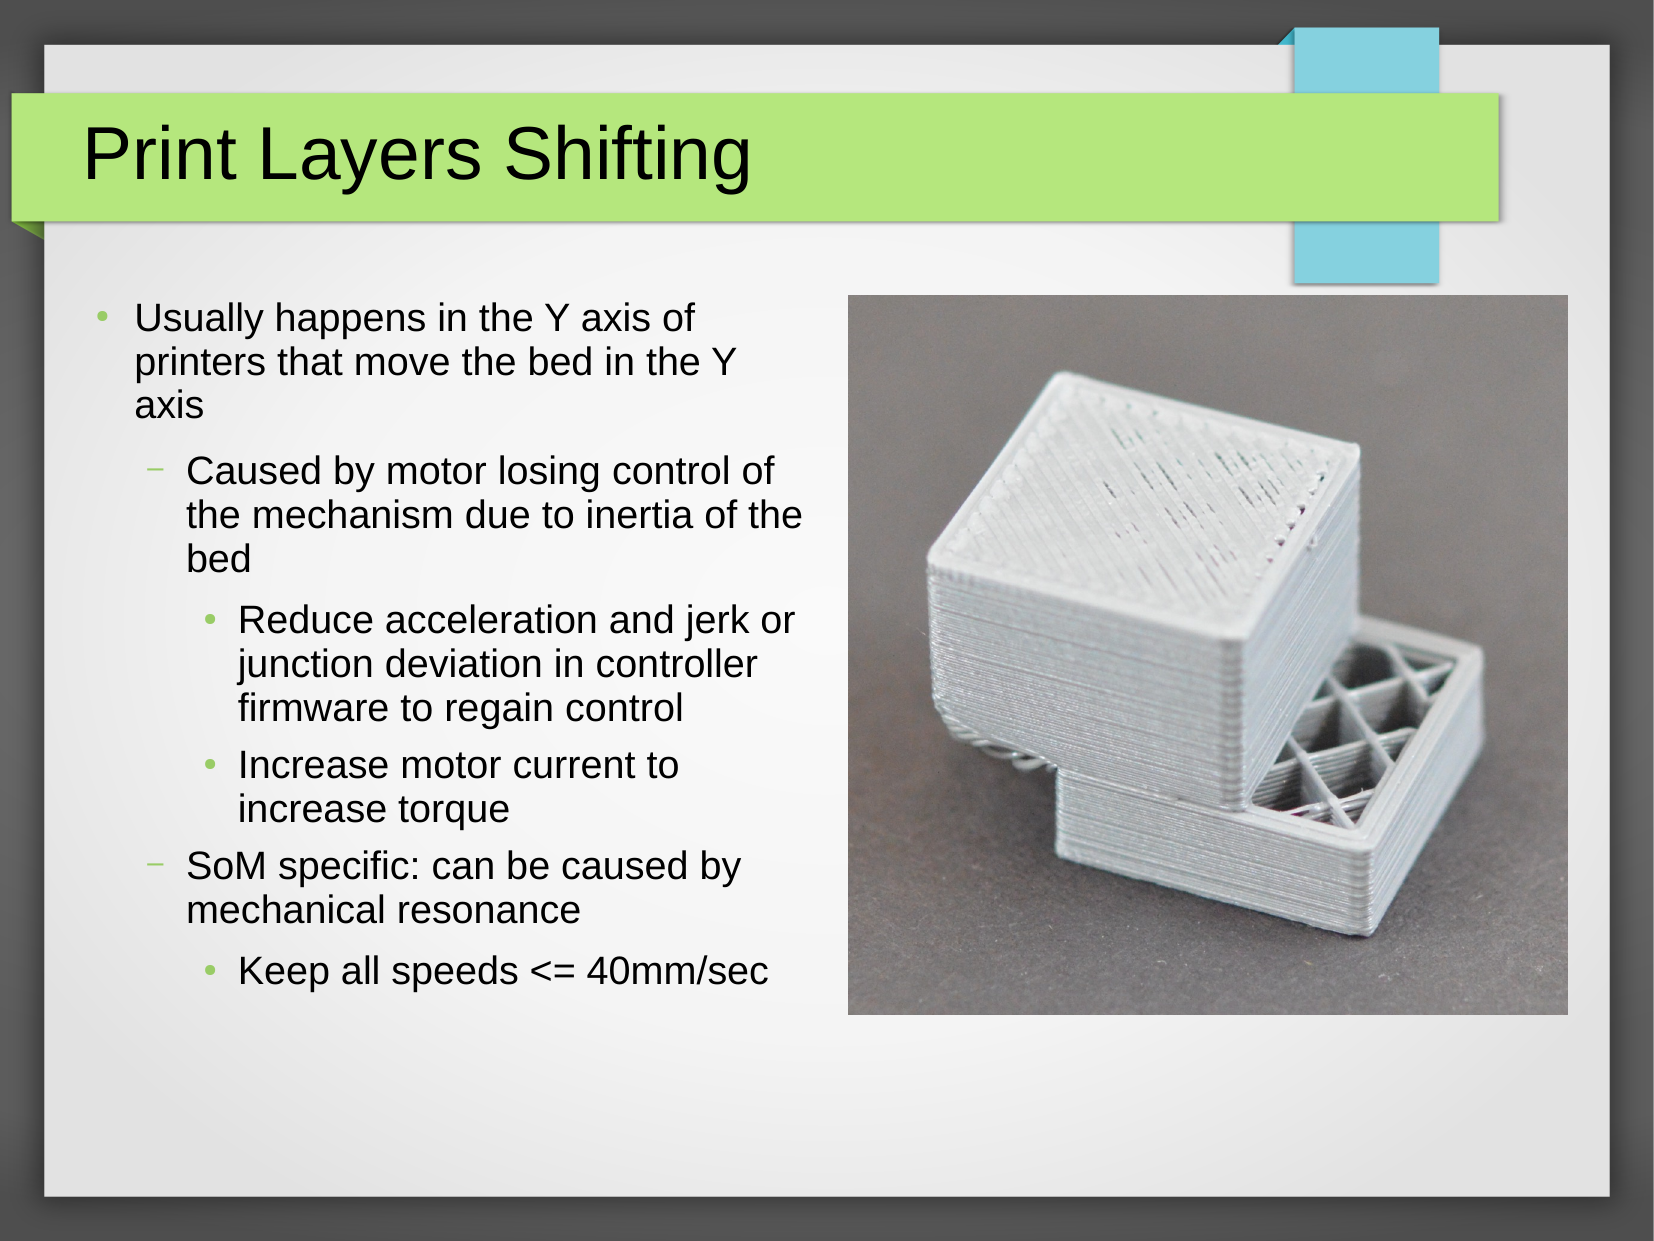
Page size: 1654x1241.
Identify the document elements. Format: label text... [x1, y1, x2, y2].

list Usually happens in the Y axis of printers that move the bed in the Y axis Caused by motor losing control of the mechanism due to inertia of the bed Reduce acceleration and jerk or junction deviation in controller firmware to regain control Increase motor current to increase torque SoM specific: can be caused by mechanical resonance Keep all speeds <= 40mm/sec [82, 295, 809, 1015]
picture [0, 0, 1654, 1241]
title Print Layers Shifting [82, 94, 1264, 213]
